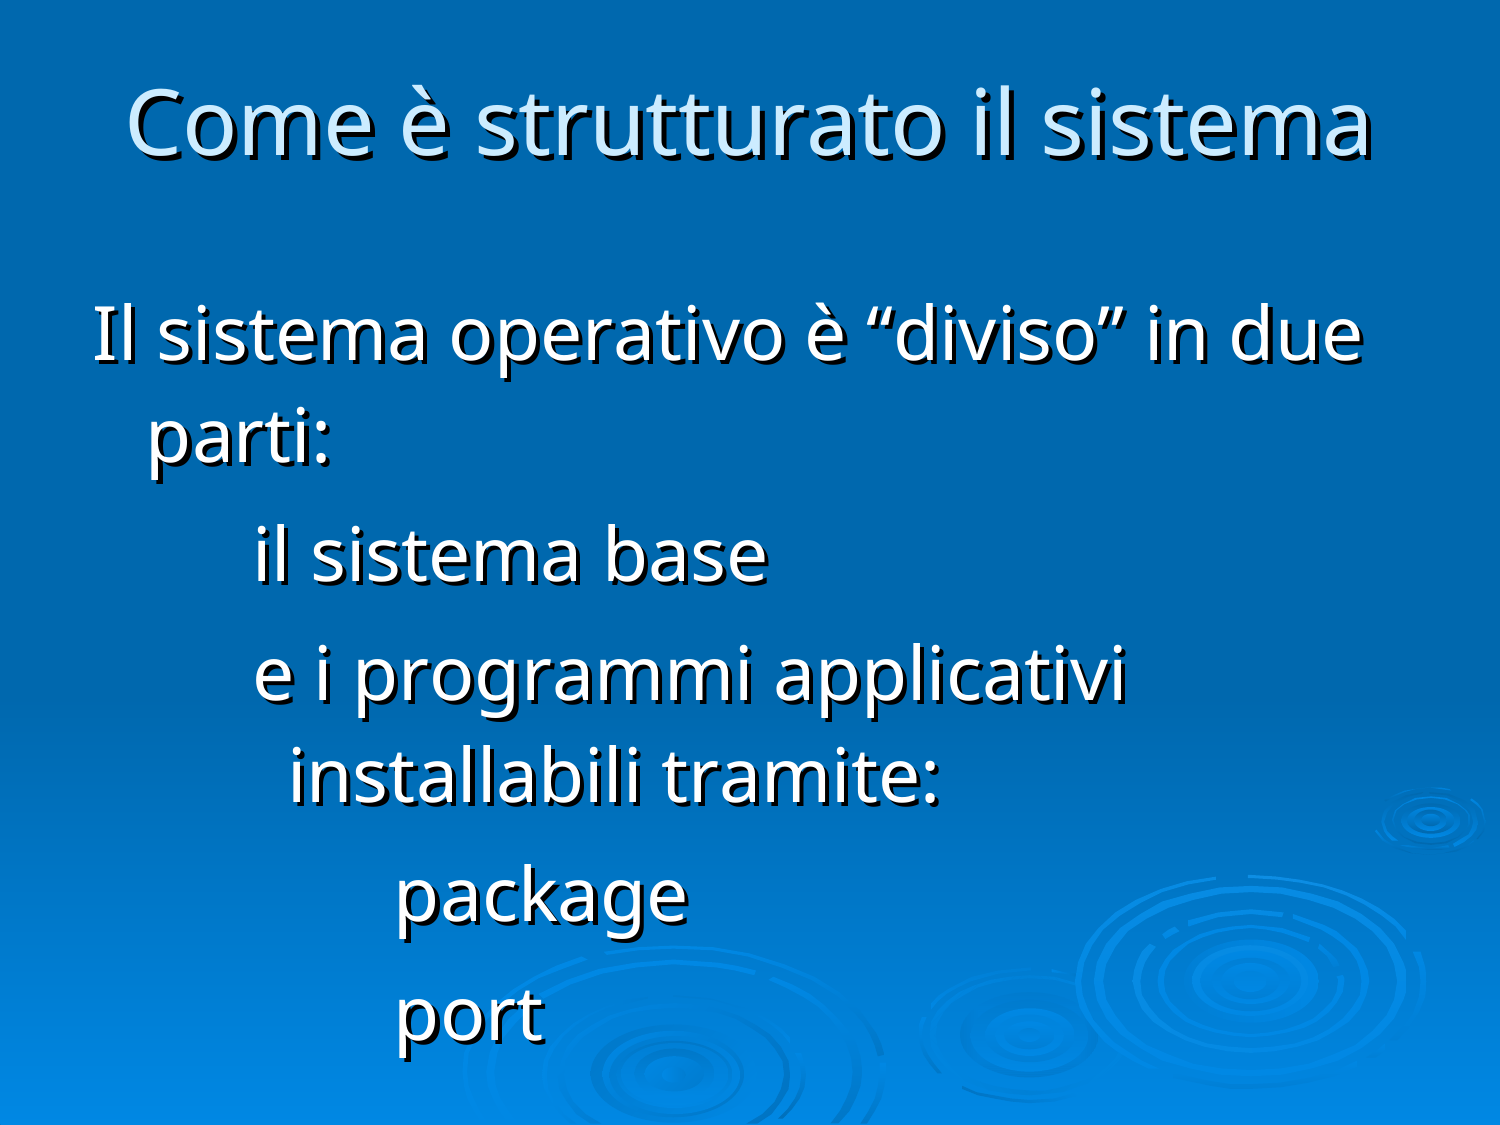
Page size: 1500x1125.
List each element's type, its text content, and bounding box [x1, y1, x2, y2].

subtitle Il sistema operativo è “diviso” in due parti: il sistema base e i programmi applicativi installabili tramite: package port [75, 299, 1425, 1043]
title Come è strutturato il sistema [112, 15, 1388, 225]
